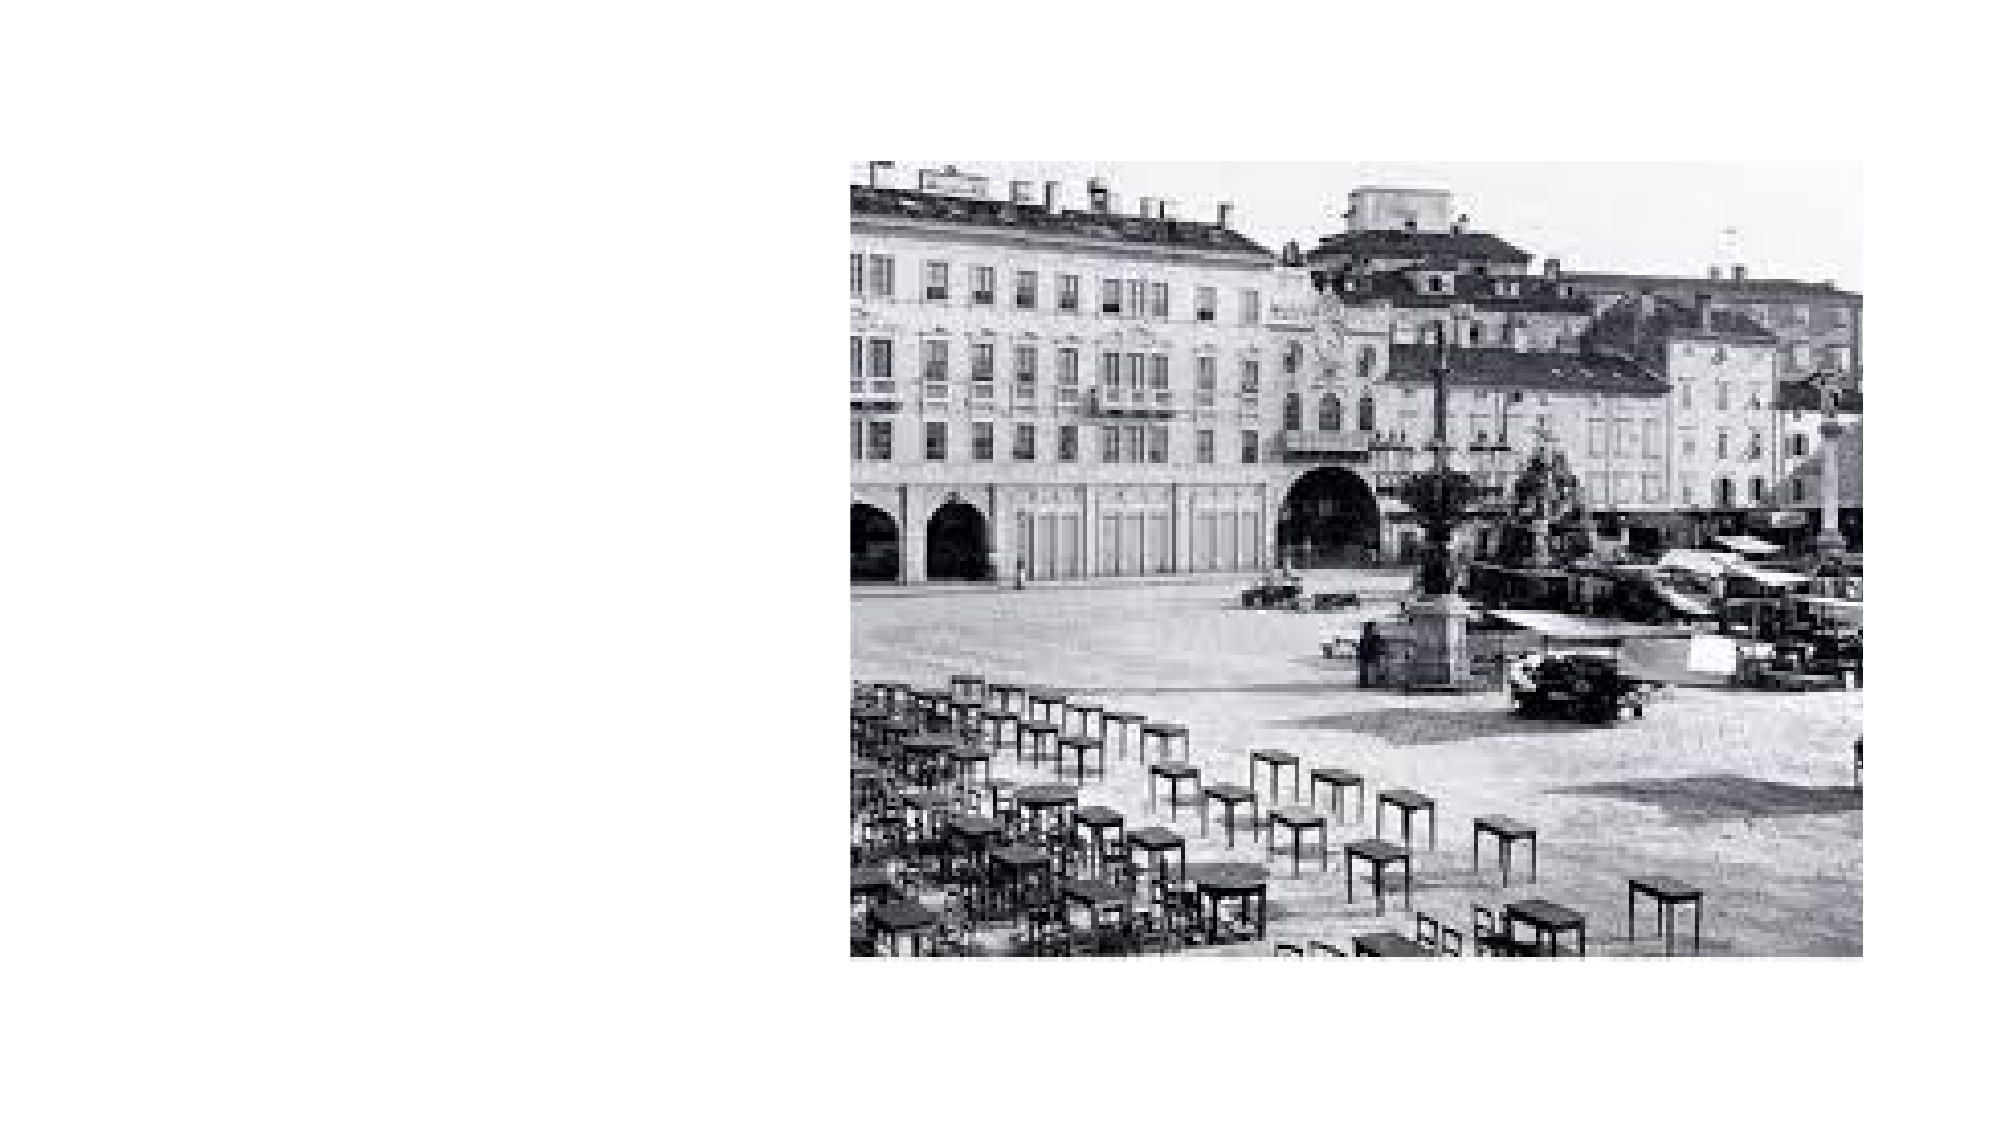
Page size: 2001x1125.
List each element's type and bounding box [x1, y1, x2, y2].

picture [850, 161, 1863, 962]
